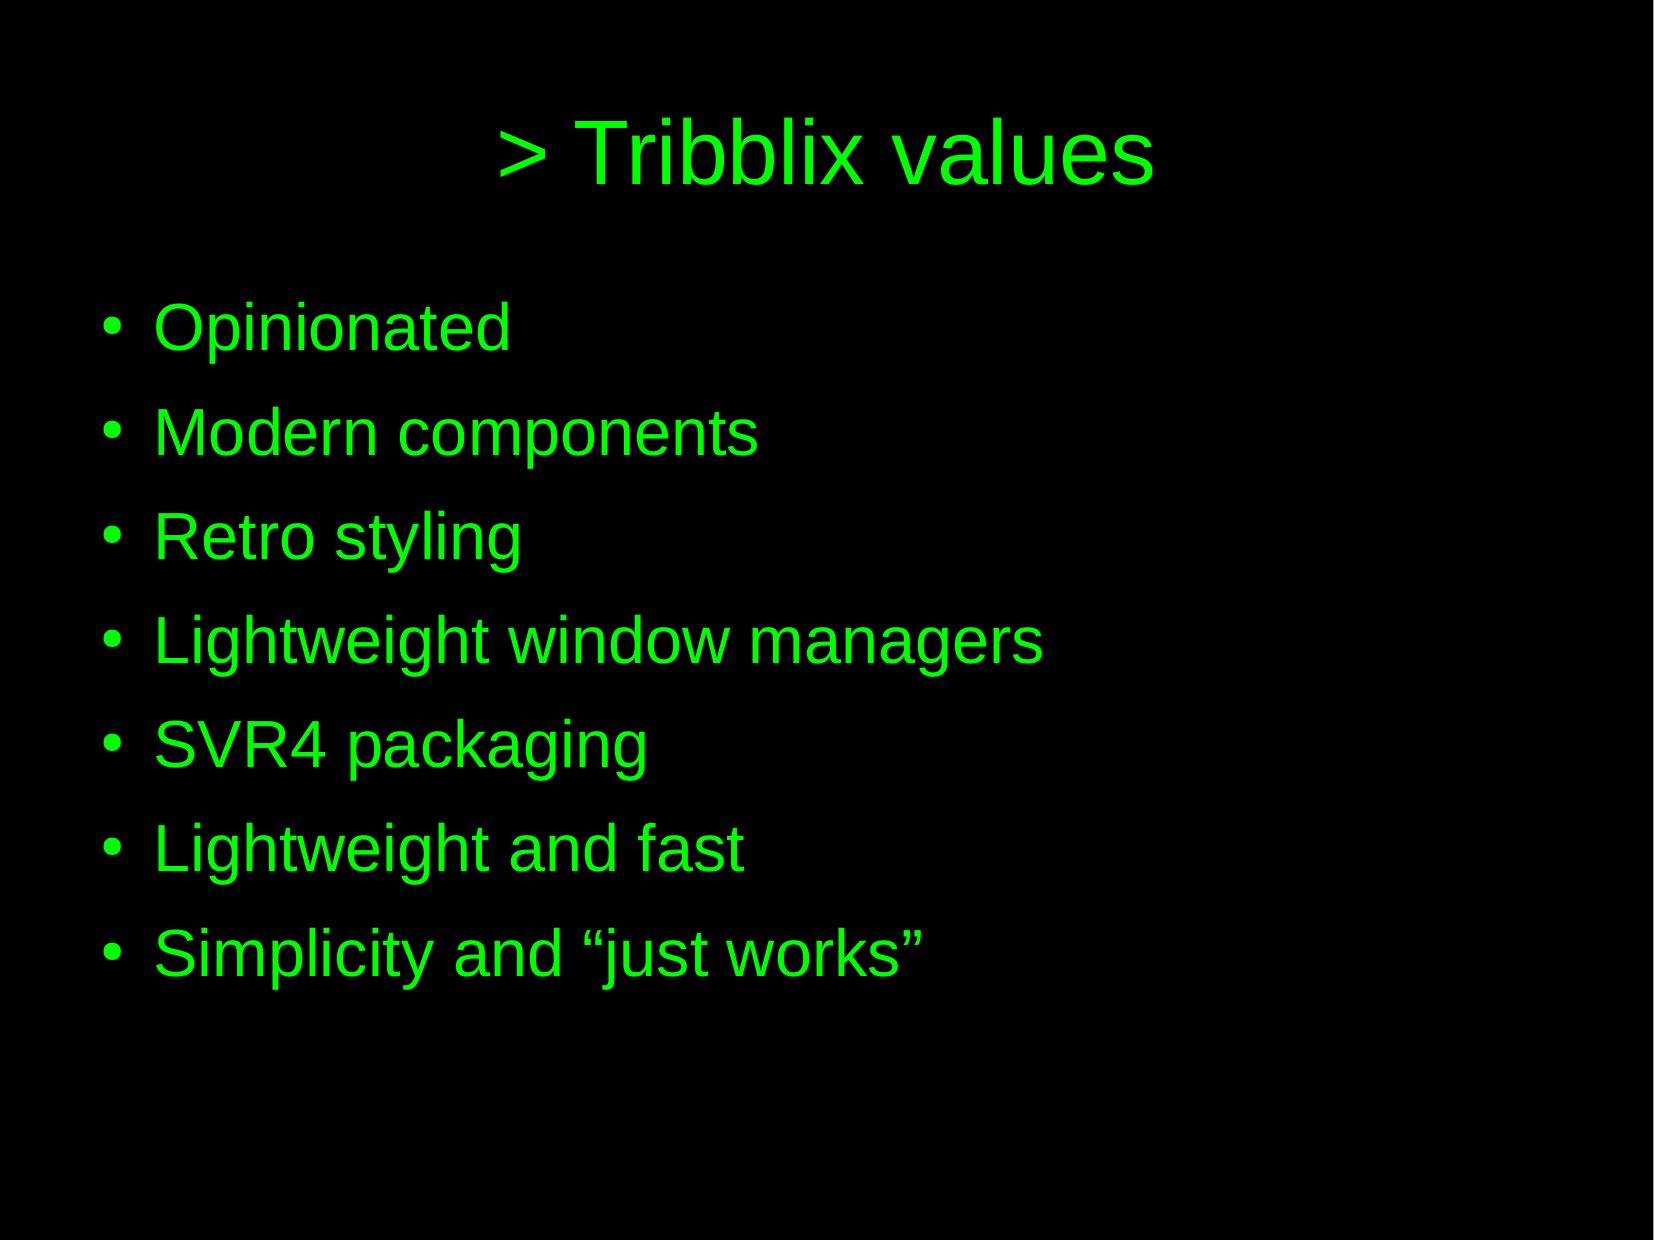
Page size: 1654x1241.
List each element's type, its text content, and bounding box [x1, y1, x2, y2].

list Opinionated Modern components Retro styling Lightweight window managers SVR4 packaging Lightweight and fast Simplicity and “just works” [82, 290, 1571, 1010]
title > Tribblix values [82, 49, 1571, 257]
